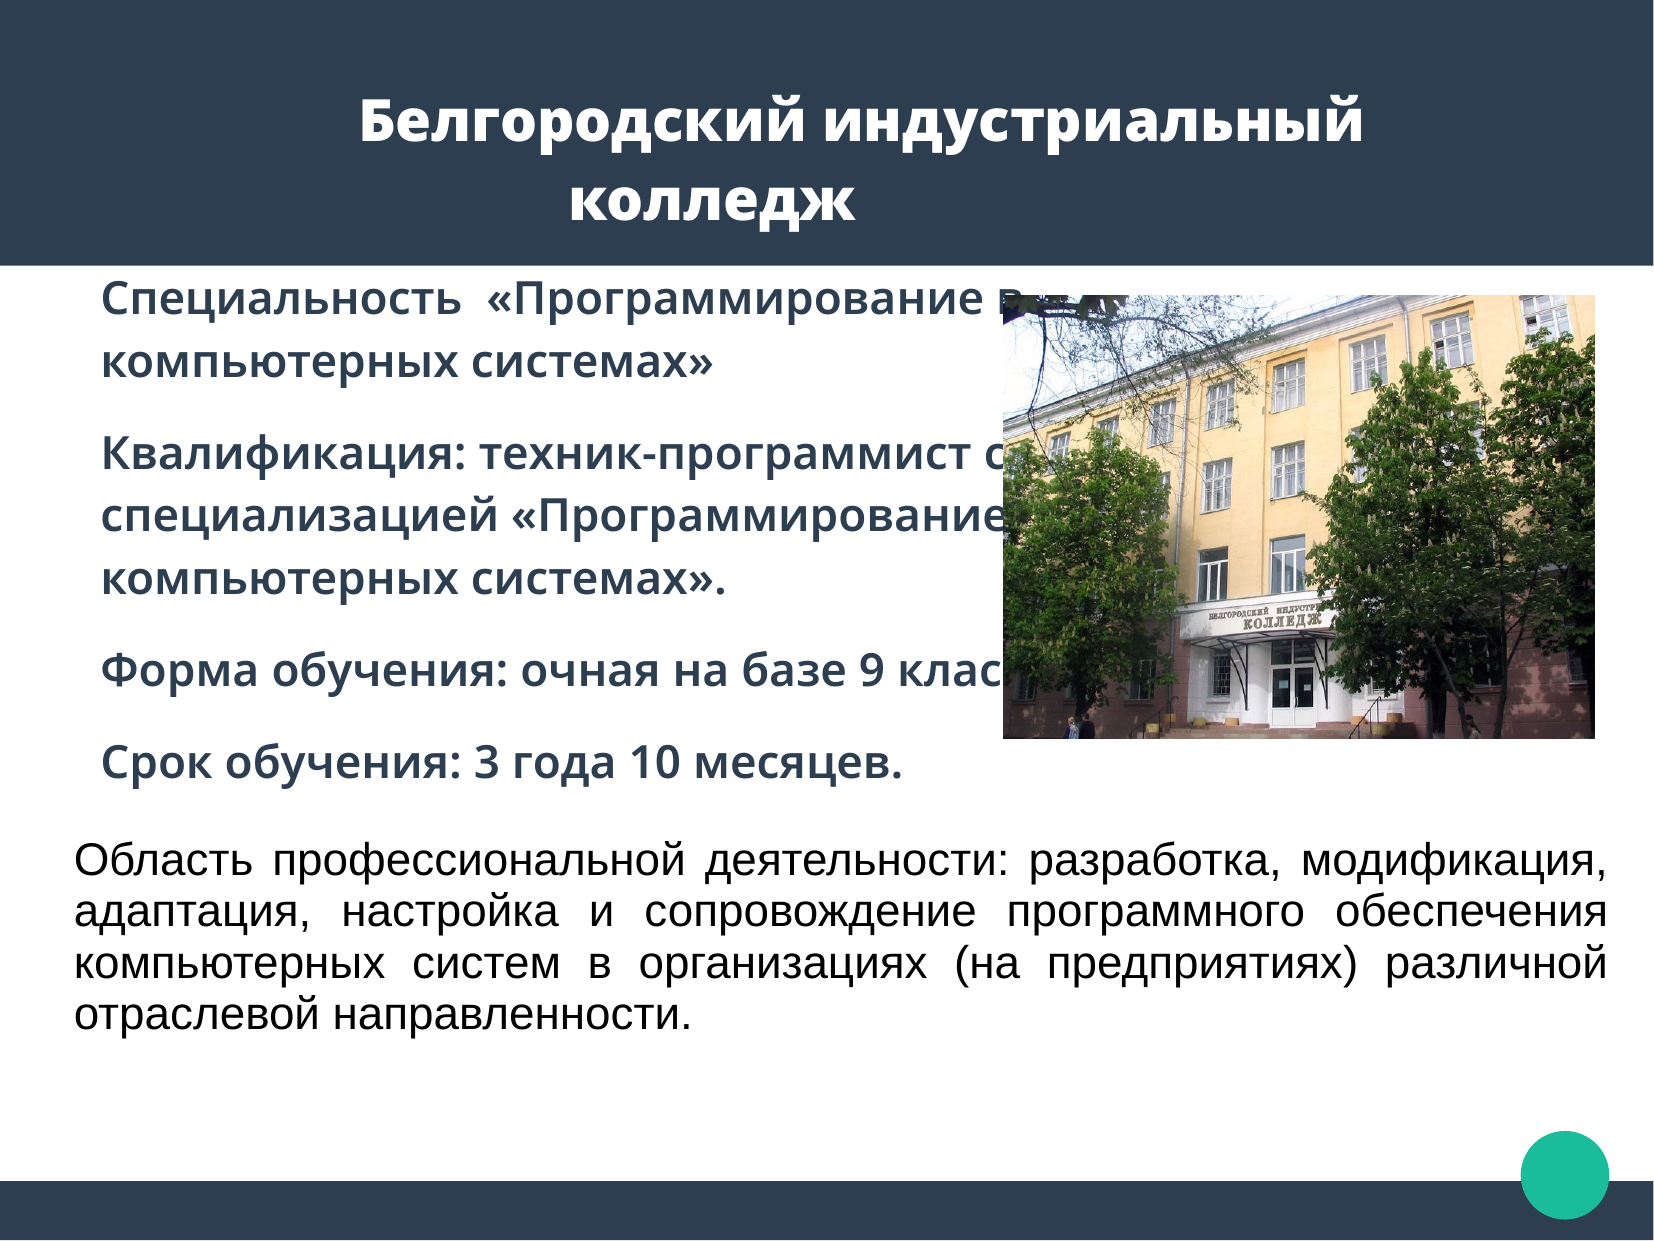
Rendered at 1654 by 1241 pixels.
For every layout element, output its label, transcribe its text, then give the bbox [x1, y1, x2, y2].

list Специальность «Программирование в компьютерных системах» Квалификация: техник-программист со специализацией «Программирование в компьютерных системах». Форма обучения: очная на базе 9 классов. Срок обучения: 3 года 10 месяцев. [29, 265, 1211, 975]
title Белгородский индустриальный колледж [59, 78, 1595, 237]
text_box Область профессиональной деятельности: разработка, модификация, адаптация, настройка и сопровождение программного обеспечения компьютерных систем в организациях (на предприятиях) различной отраслевой направленности. [59, 826, 1625, 1093]
picture [1003, 295, 1595, 739]
